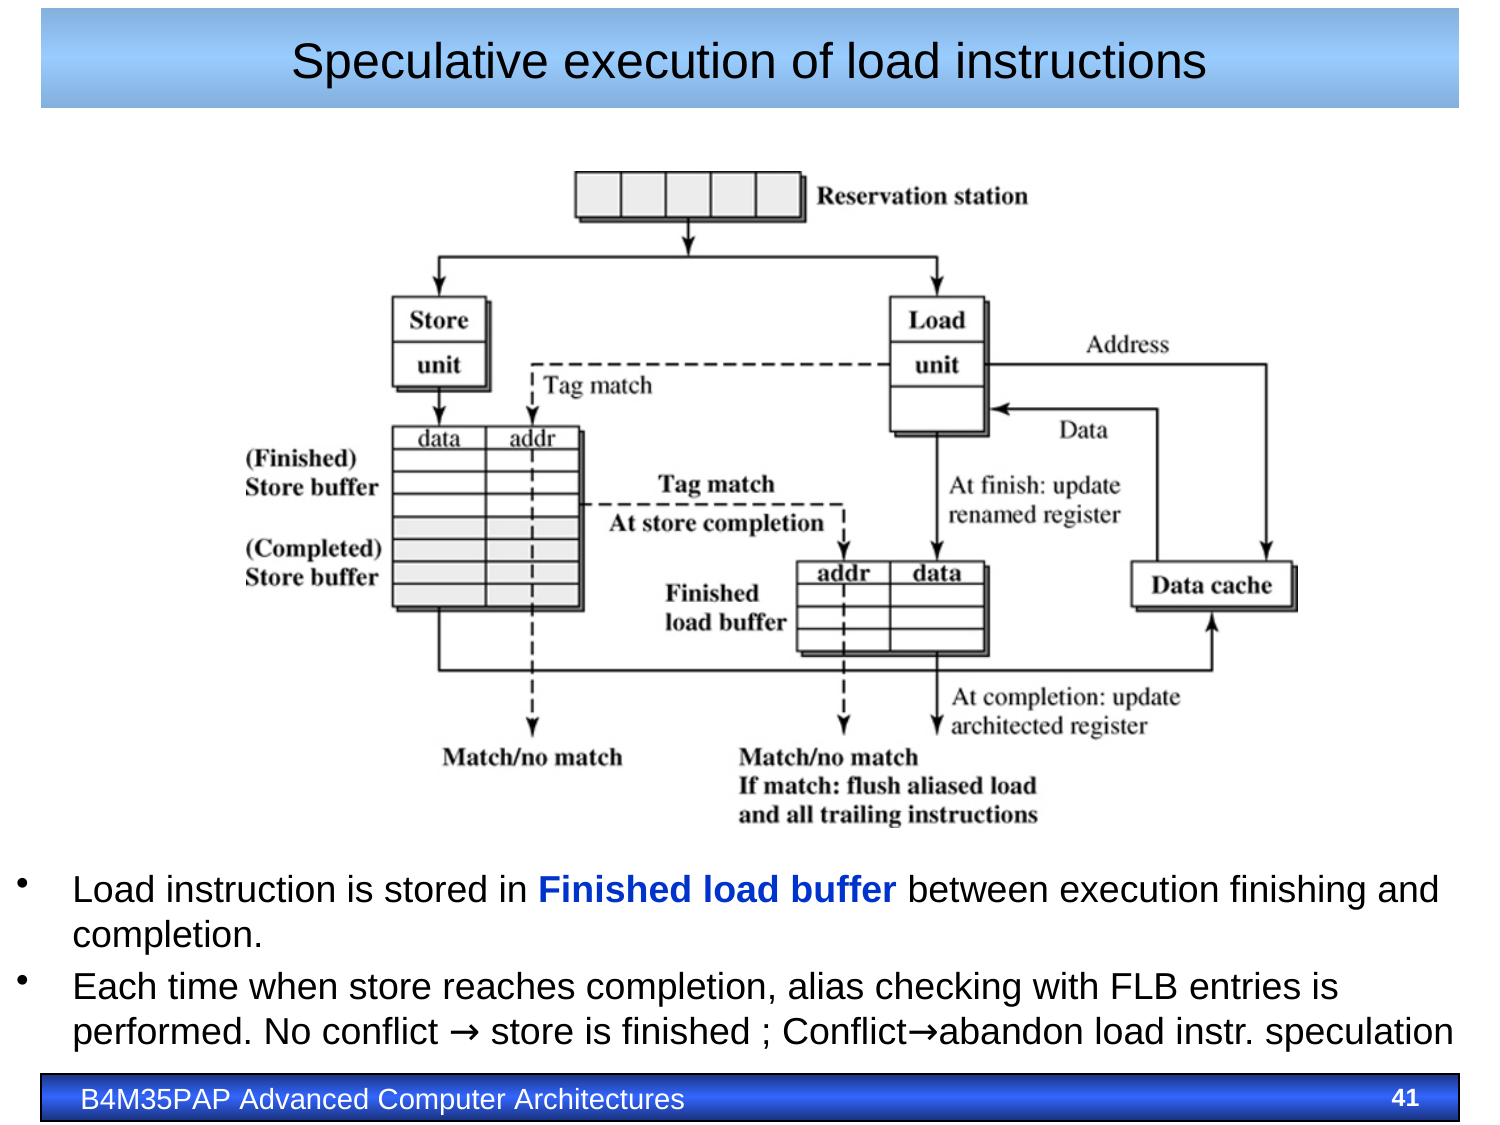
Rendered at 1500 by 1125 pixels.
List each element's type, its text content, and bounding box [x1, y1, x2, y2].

picture [246, 171, 1298, 828]
text_box Load instruction is stored in Finished load buffer between execution finishing and completion. Each time when store reaches completion, alias checking with FLB entries is performed. No conflict → store is finished ; Conflict→abandon load instr. speculation [0, 857, 1488, 1006]
title Speculative execution of load instructions [41, 8, 1459, 108]
